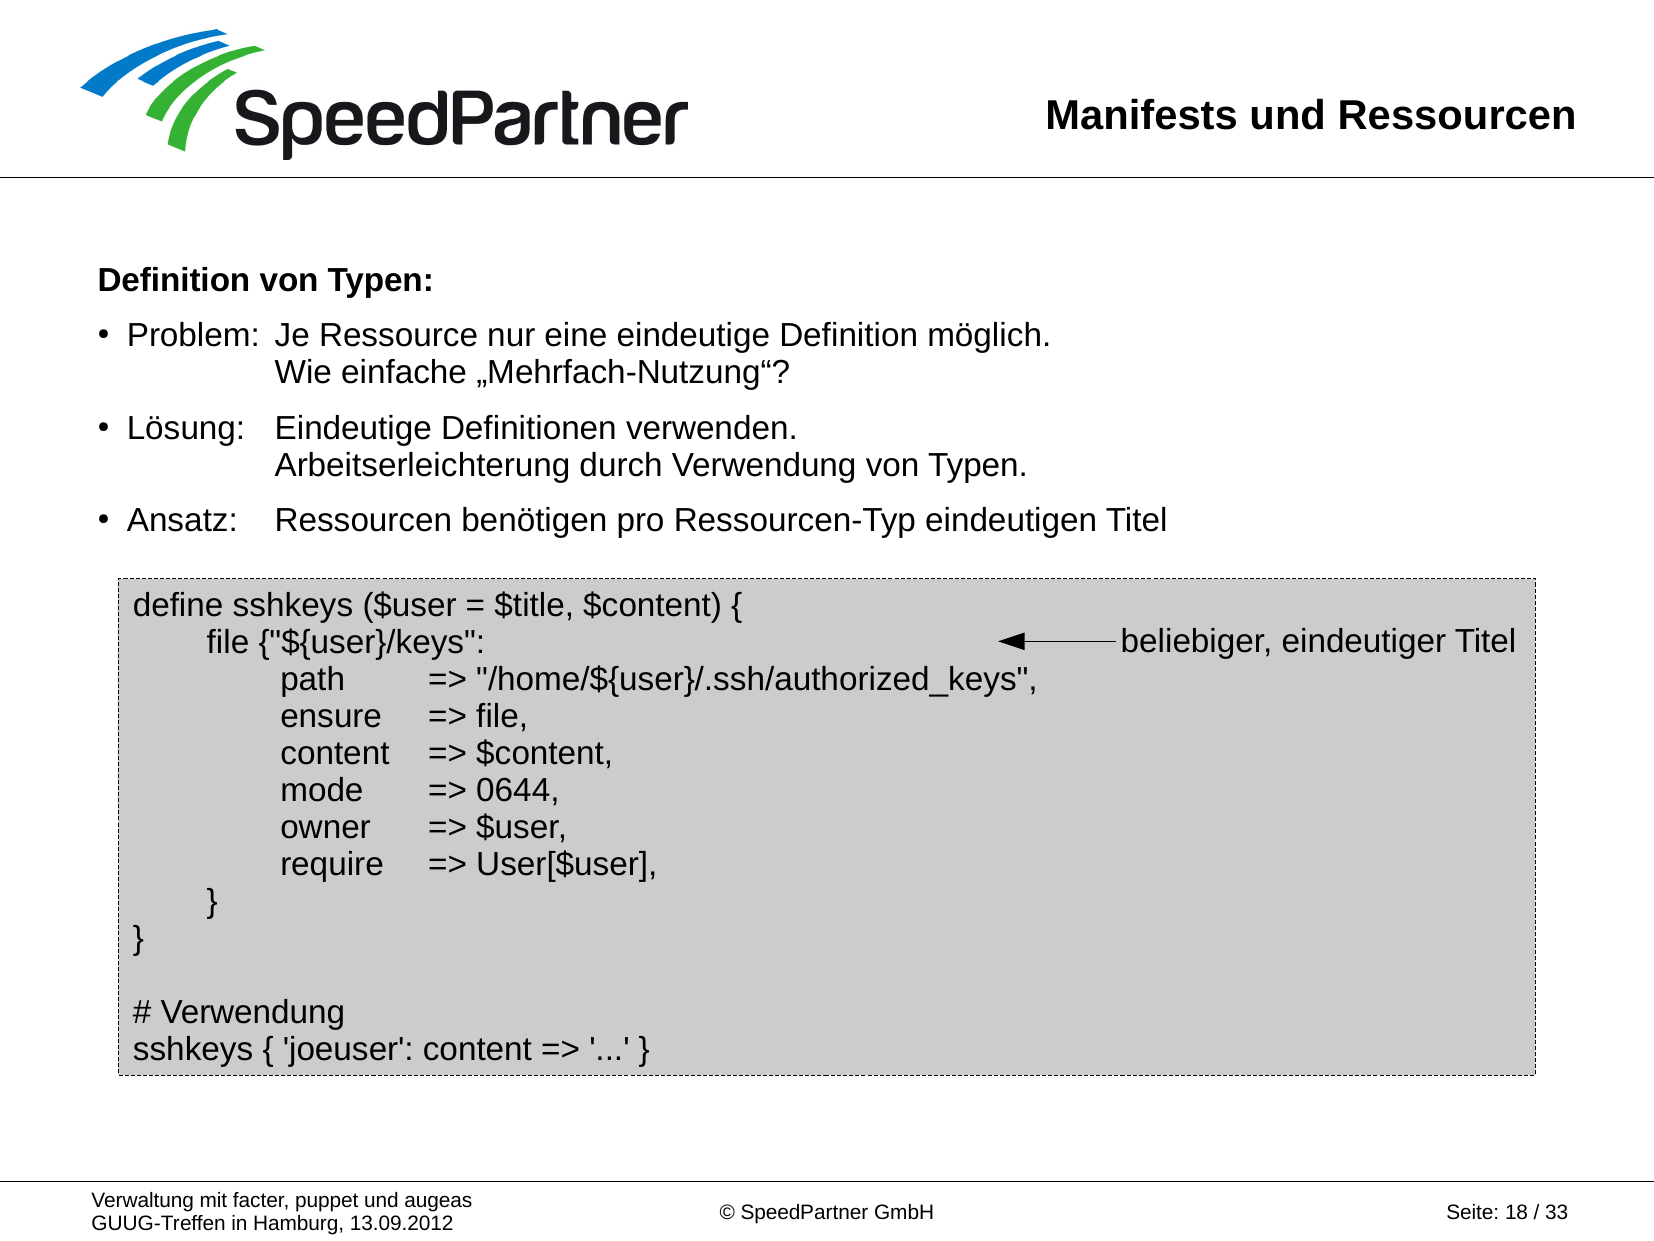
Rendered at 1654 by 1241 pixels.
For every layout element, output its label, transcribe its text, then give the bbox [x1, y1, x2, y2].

text_box beliebiger, eindeutiger Titel [1105, 615, 1536, 668]
title Manifests und Ressourcen [590, 70, 1577, 160]
picture [80, 29, 688, 160]
text_box define sshkeys ($user = $title, $content) { file {"${user}/keys": path => "/home/${user}/.ssh/authorized_keys", ensure => file, content => $content, mode => 0644, owner => $user, require => User[$user], } } # Verwendung sshkeys { 'joeuser': content => '...' } [118, 578, 1536, 1076]
text_box Definition von Typen: Problem: Je Ressource nur eine eindeutige Definition möglich. Wie einfache „Mehrfach-Nutzung“? Lösung: Eindeutige Definitionen verwenden. Arbeitserleichterung durch Verwendung von Typen. Ansatz: Ressourcen benötigen pro Ressourcen-Typ eindeutigen Titel [82, 253, 1565, 1177]
